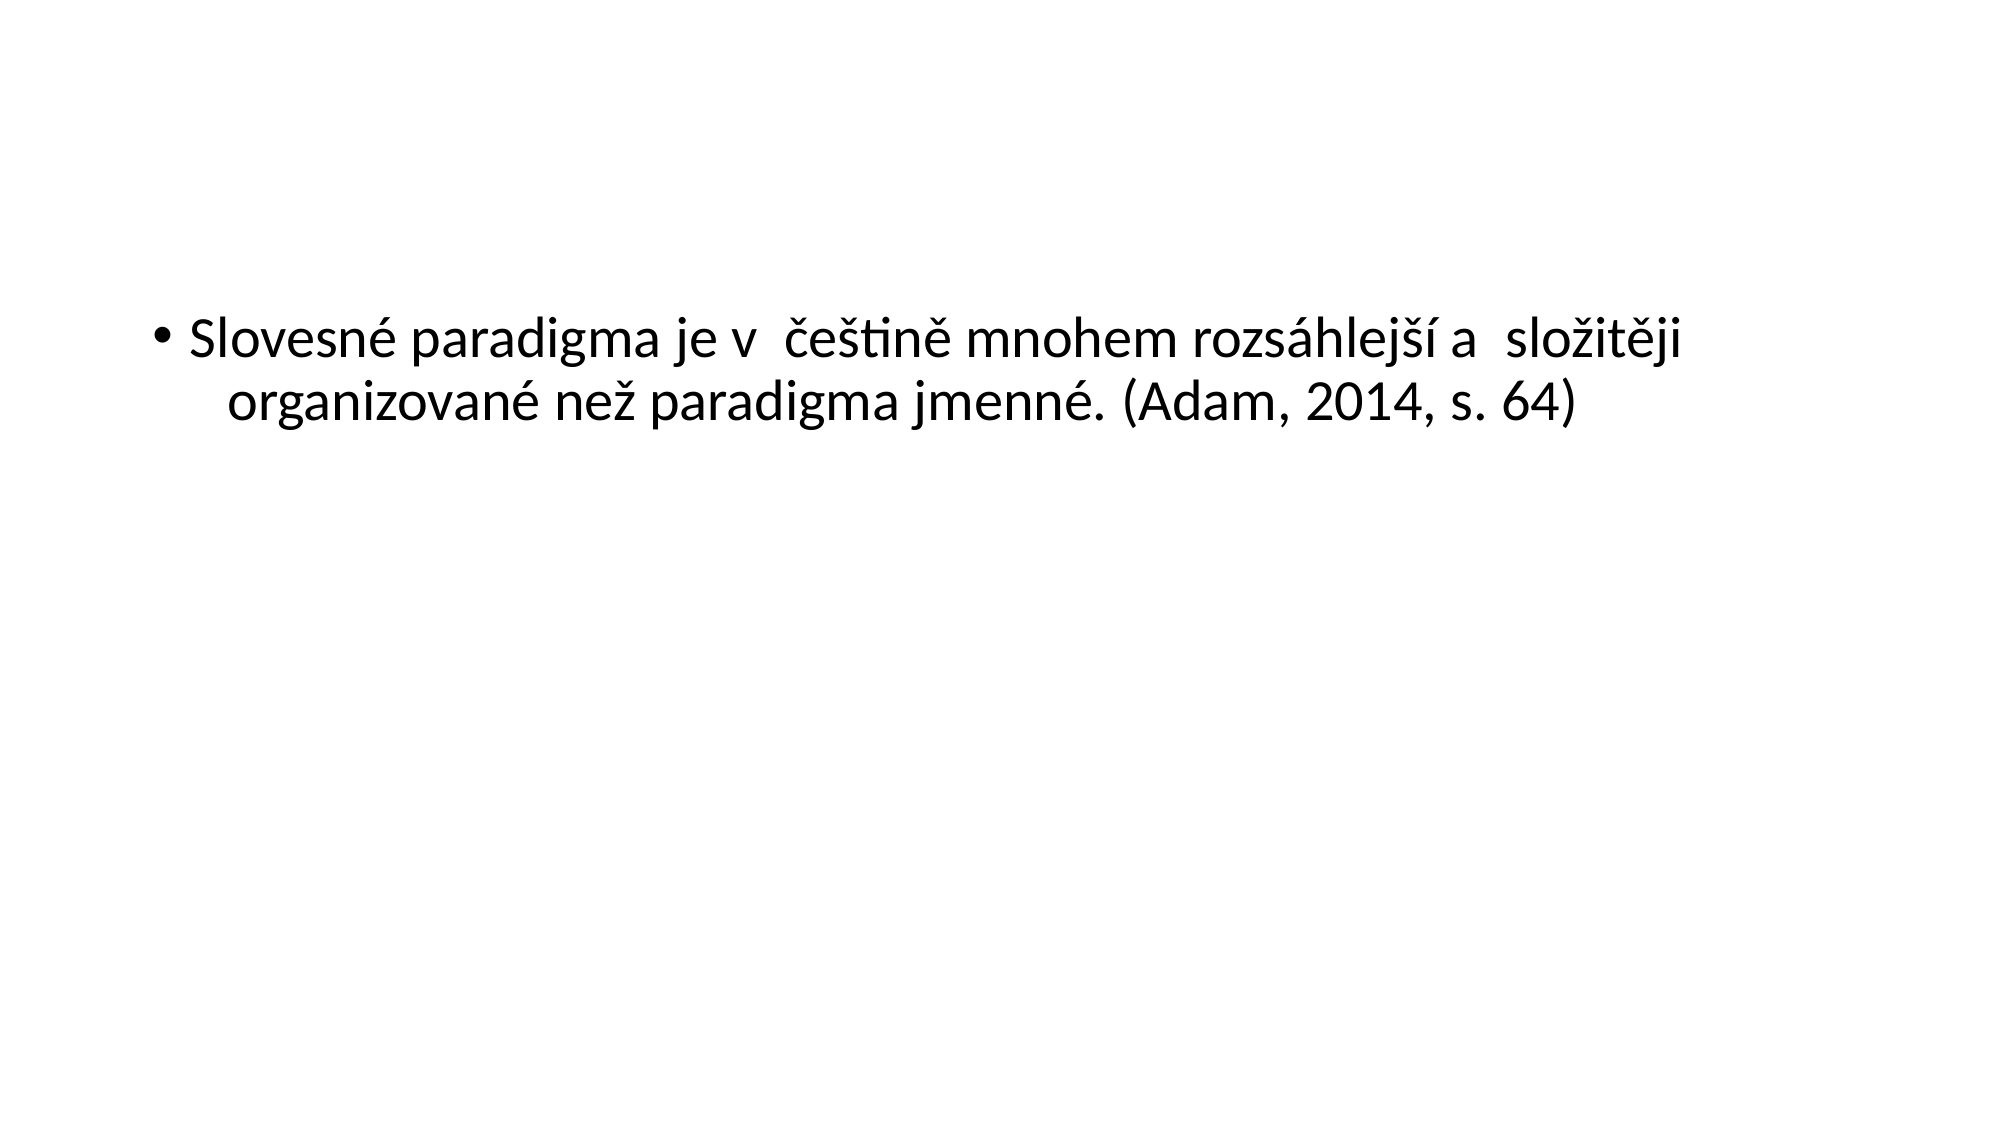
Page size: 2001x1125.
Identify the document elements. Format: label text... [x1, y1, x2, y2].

list Slovesné paradigma je v češtině mnohem rozsáhlejší a složitěji organizované než paradigma jmenné. (Adam, 2014, s. 64) [137, 299, 1863, 1014]
